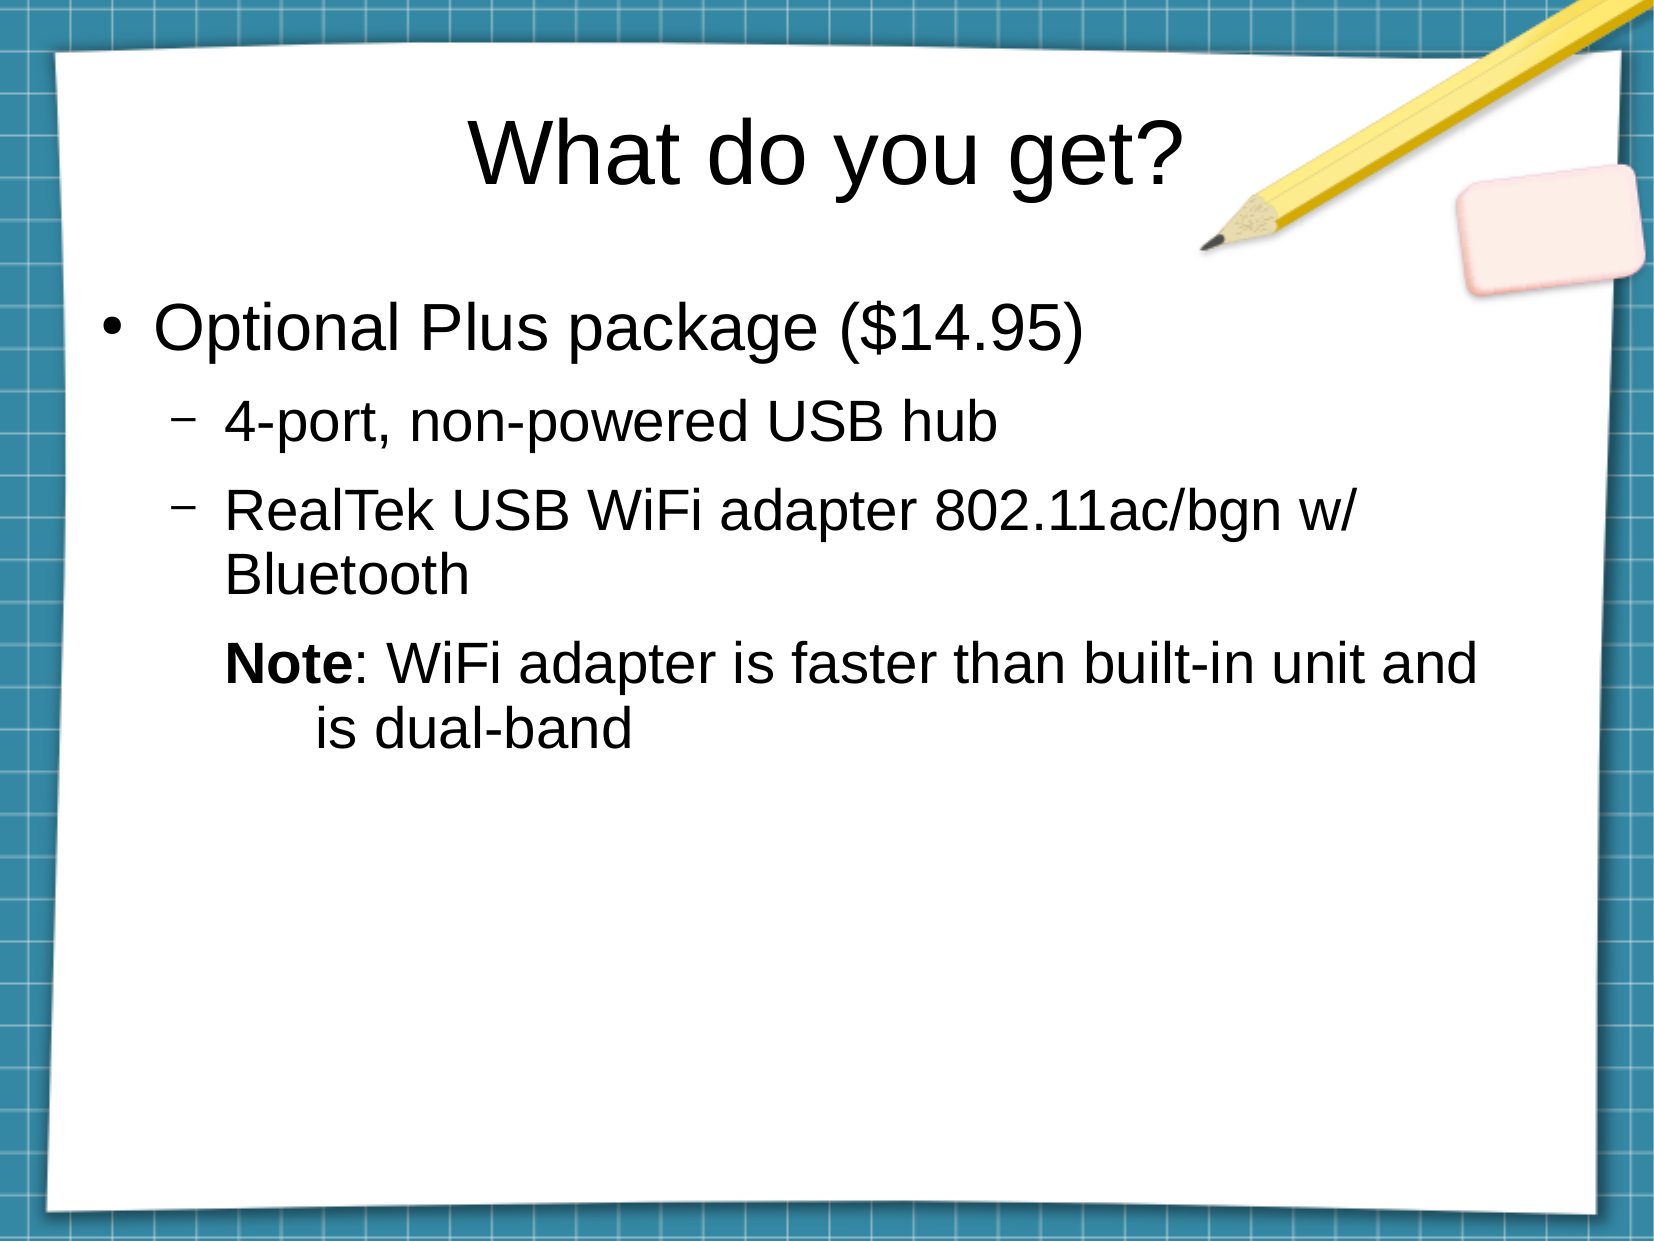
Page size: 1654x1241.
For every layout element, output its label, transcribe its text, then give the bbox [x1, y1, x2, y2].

picture [0, 0, 1654, 1241]
list Optional Plus package ($14.95) 4-port, non-powered USB hub RealTek USB WiFi adapter 802.11ac/bgn w/ Bluetooth Note: WiFi adapter is faster than built-in unit and is dual-band [82, 290, 1571, 1010]
title What do you get? [82, 49, 1571, 257]
